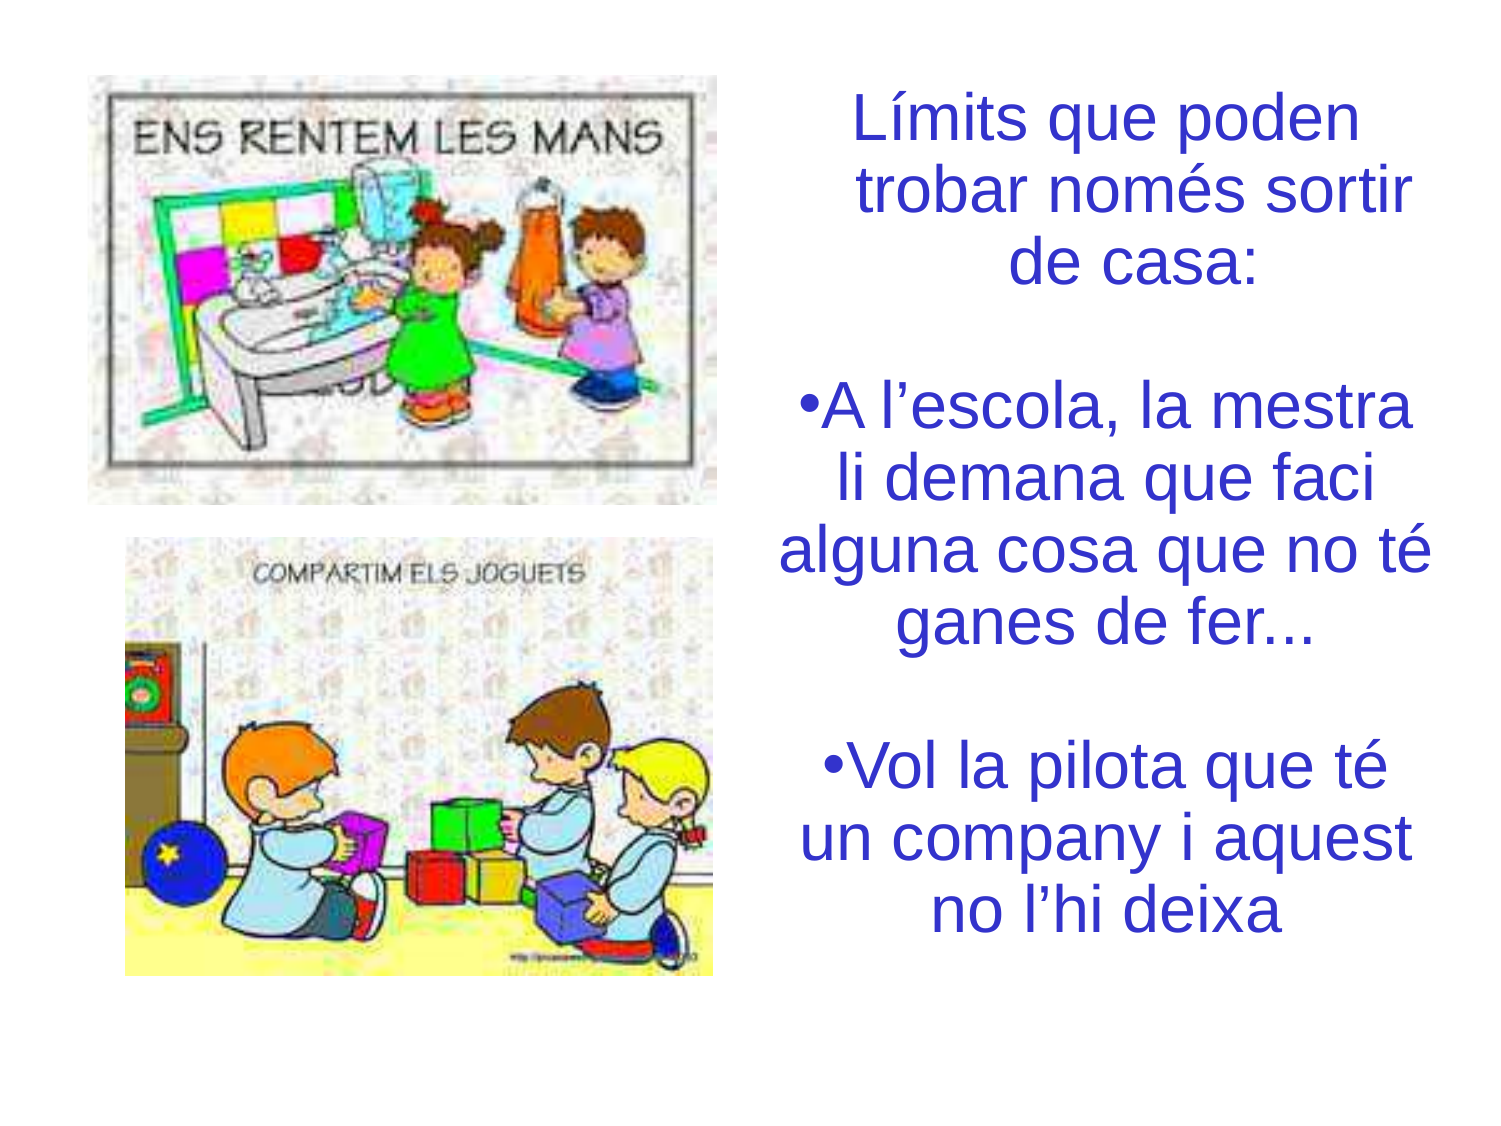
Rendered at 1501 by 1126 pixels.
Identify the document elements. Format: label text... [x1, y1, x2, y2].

picture [125, 537, 713, 976]
list Límits que poden trobar només sortir de casa: A l’escola, la mestra li demana que faci alguna cosa que no té ganes de fer... Vol la pilota que té un company i aquest no l’hi deixa [762, 74, 1451, 1001]
picture [87, 75, 717, 505]
